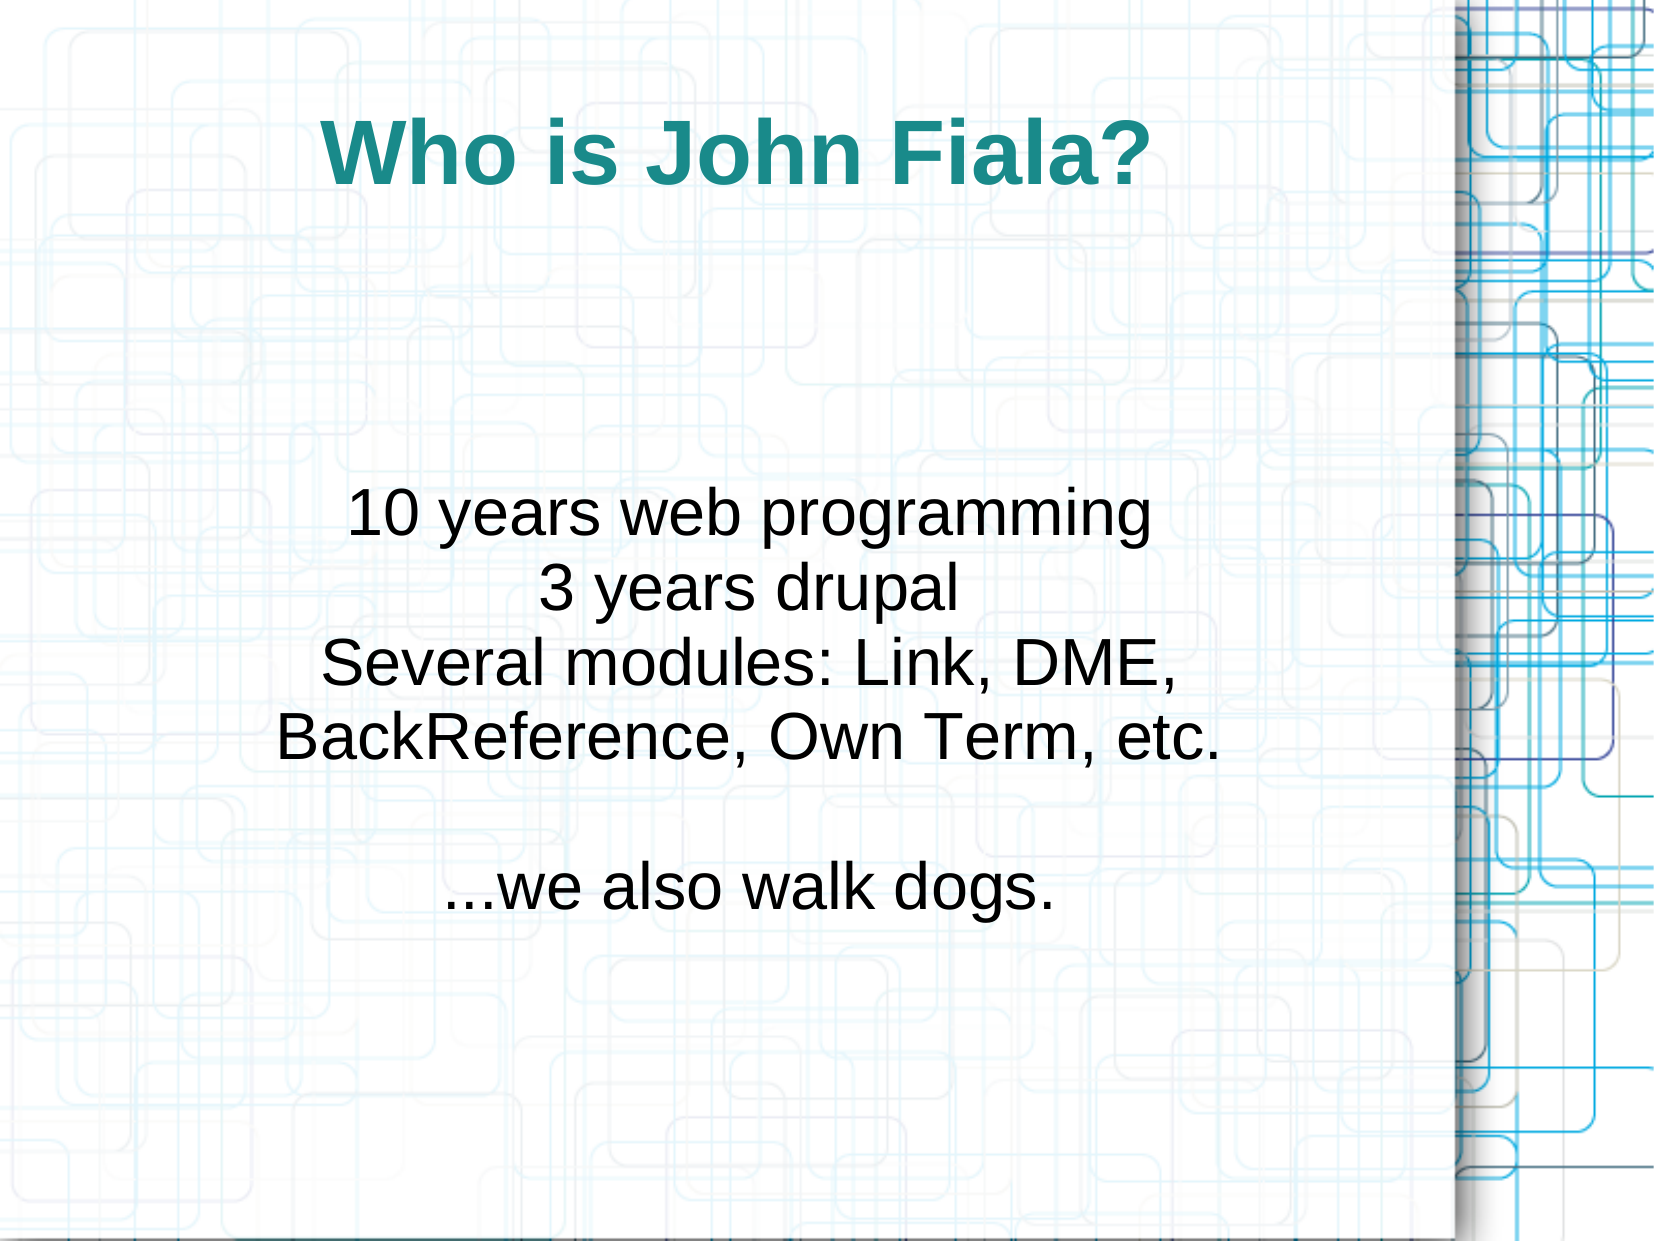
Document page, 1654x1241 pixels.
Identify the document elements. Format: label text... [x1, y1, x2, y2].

title Who is John Fiala? [59, 56, 1418, 250]
picture [0, 0, 1654, 1241]
subtitle 10 years web programming 3 years drupal Several modules: Link, DME, BackReference, Own Term, etc. ...we also walk dogs. [82, 297, 1418, 1102]
